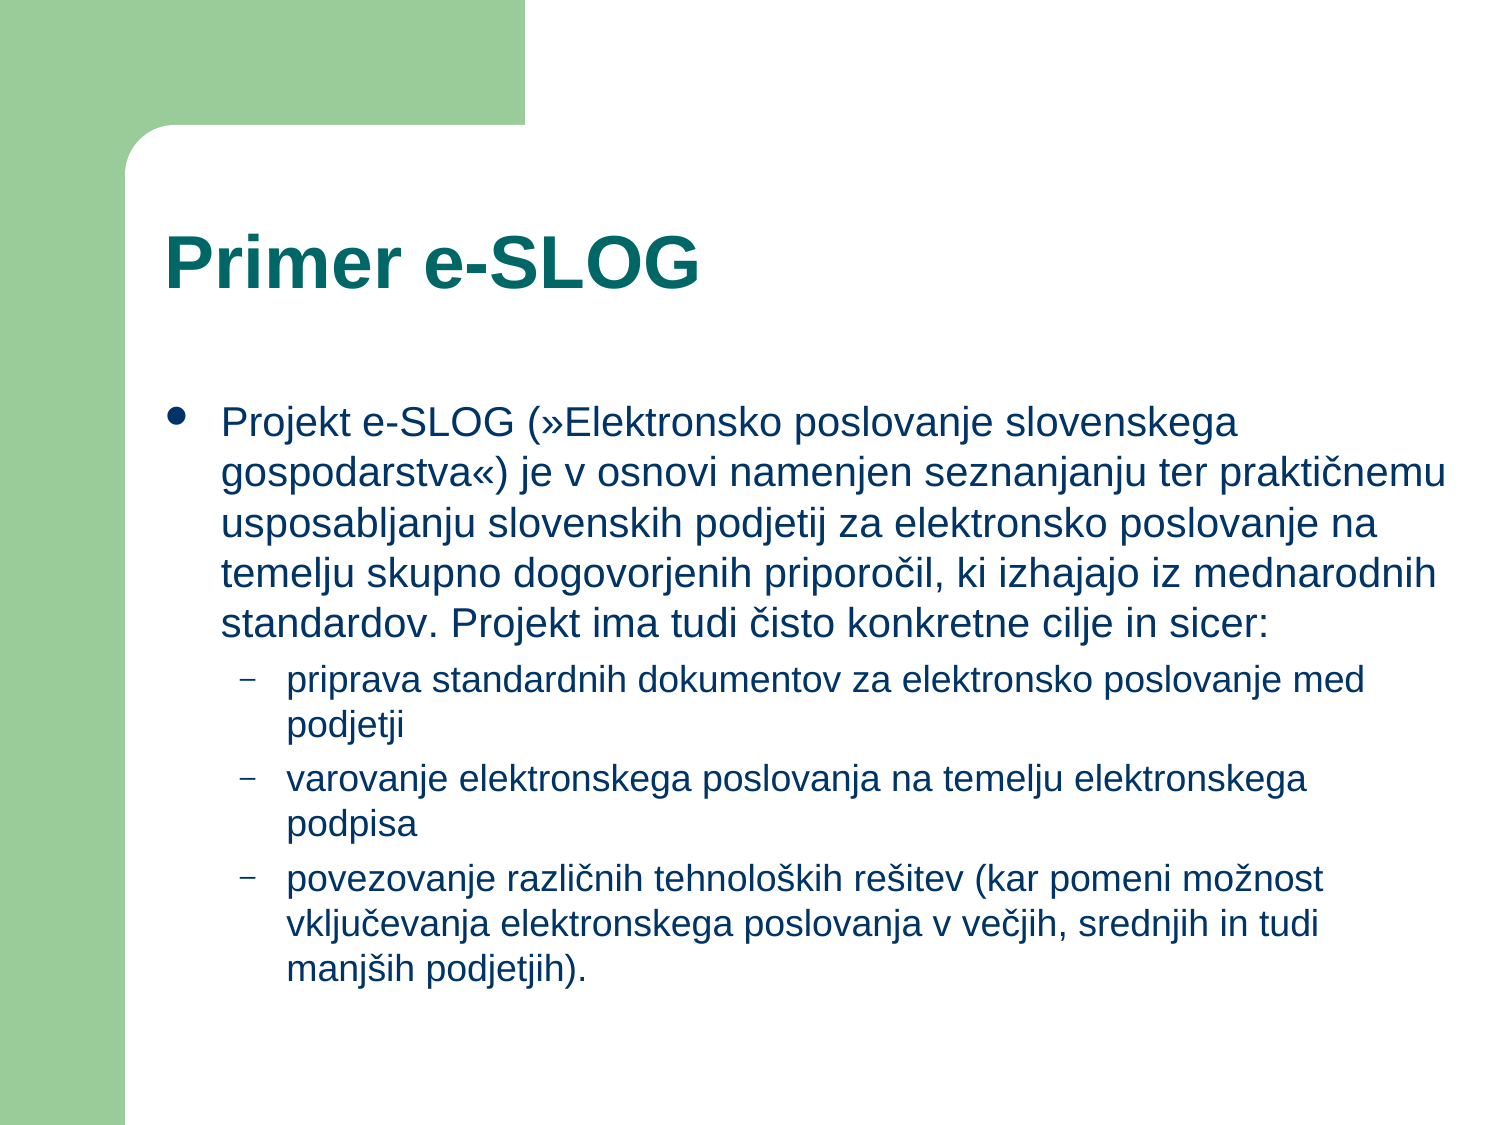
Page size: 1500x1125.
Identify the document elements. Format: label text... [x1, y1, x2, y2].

title Primer e-SLOG [149, 124, 1463, 313]
list Projekt e-SLOG (»Elektronsko poslovanje slovenskega gospodarstva«) je v osnovi namenjen seznanjanju ter praktičnemu usposabljanju slovenskih podjetij za elektronsko poslovanje na temelju skupno dogovorjenih priporočil, ki izhajajo iz mednarodnih standardov. Projekt ima tudi čisto konkretne cilje in sicer: priprava standardnih dokumentov za elektronsko poslovanje med podjetji varovanje elektronskega poslovanja na temelju elektronskega podpisa povezovanje različnih tehnoloških rešitev (kar pomeni možnost vključevanja elektronskega poslovanja v večjih, srednjih in tudi manjših podjetjih). [149, 387, 1463, 1000]
